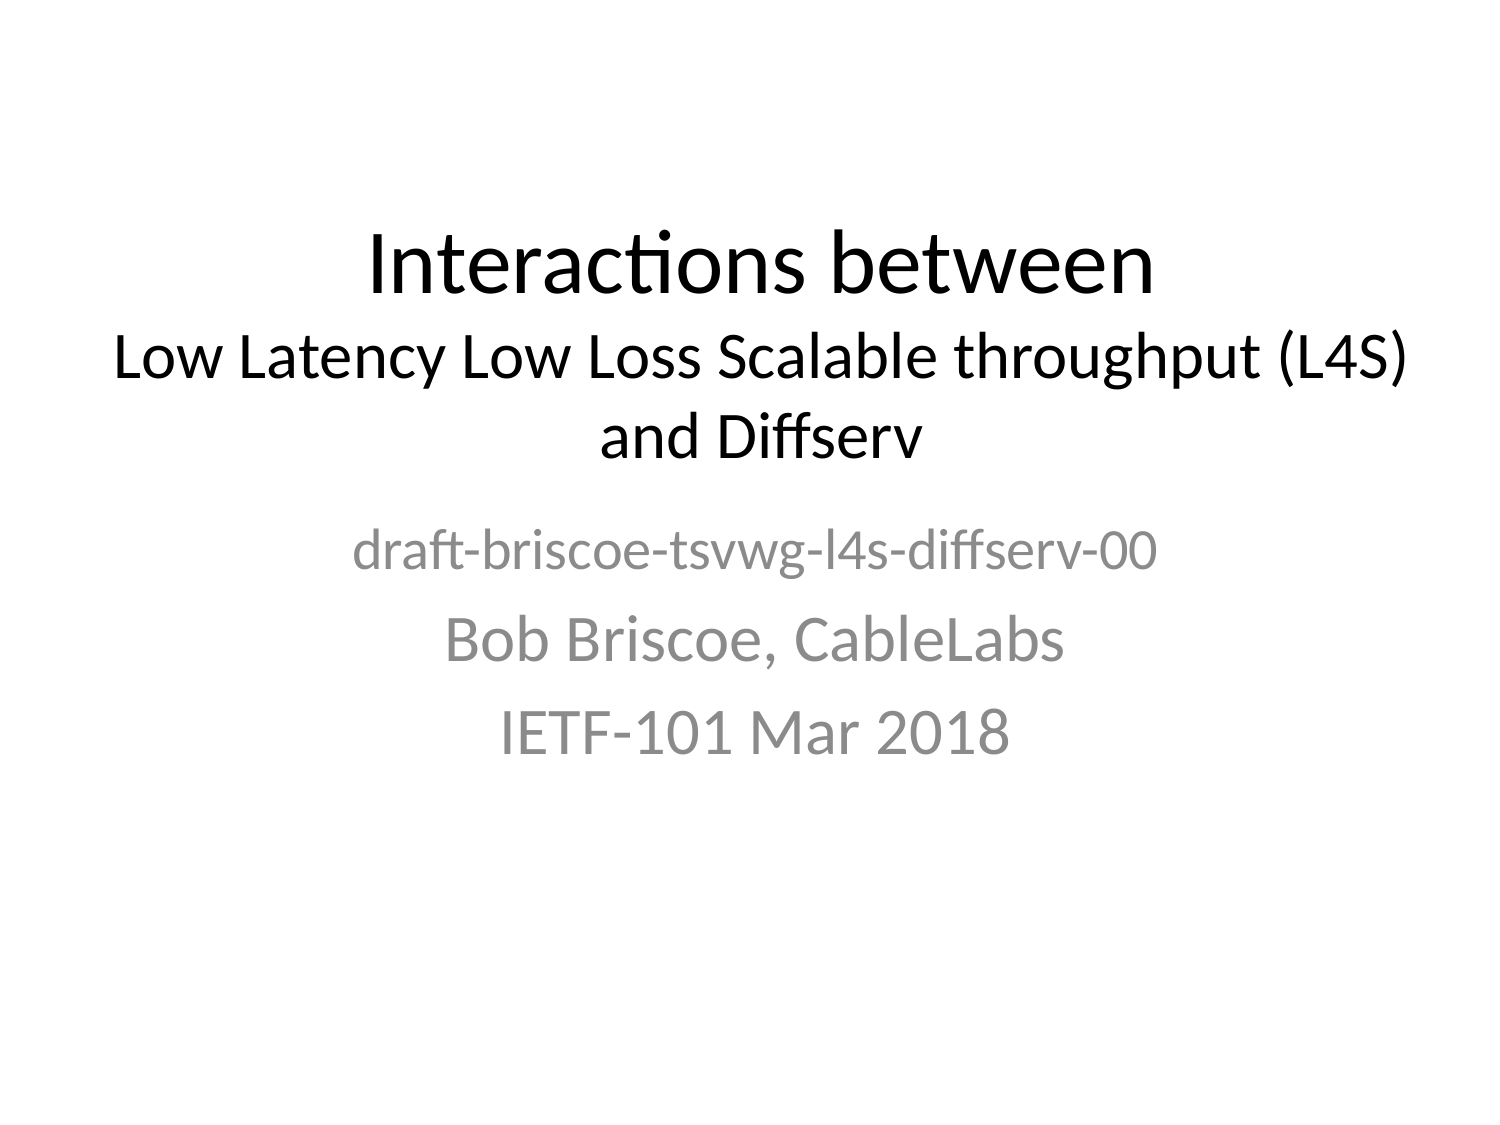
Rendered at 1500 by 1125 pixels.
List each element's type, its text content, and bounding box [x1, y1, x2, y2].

text_box Interactions between Low Latency Low Loss Scalable throughput (L4S) and Diffserv [59, 215, 1465, 457]
text_box draft-briscoe-tsvwg-l4s-diffserv-00 Bob Briscoe, CableLabs IETF-101 Mar 2018 [230, 503, 1281, 792]
